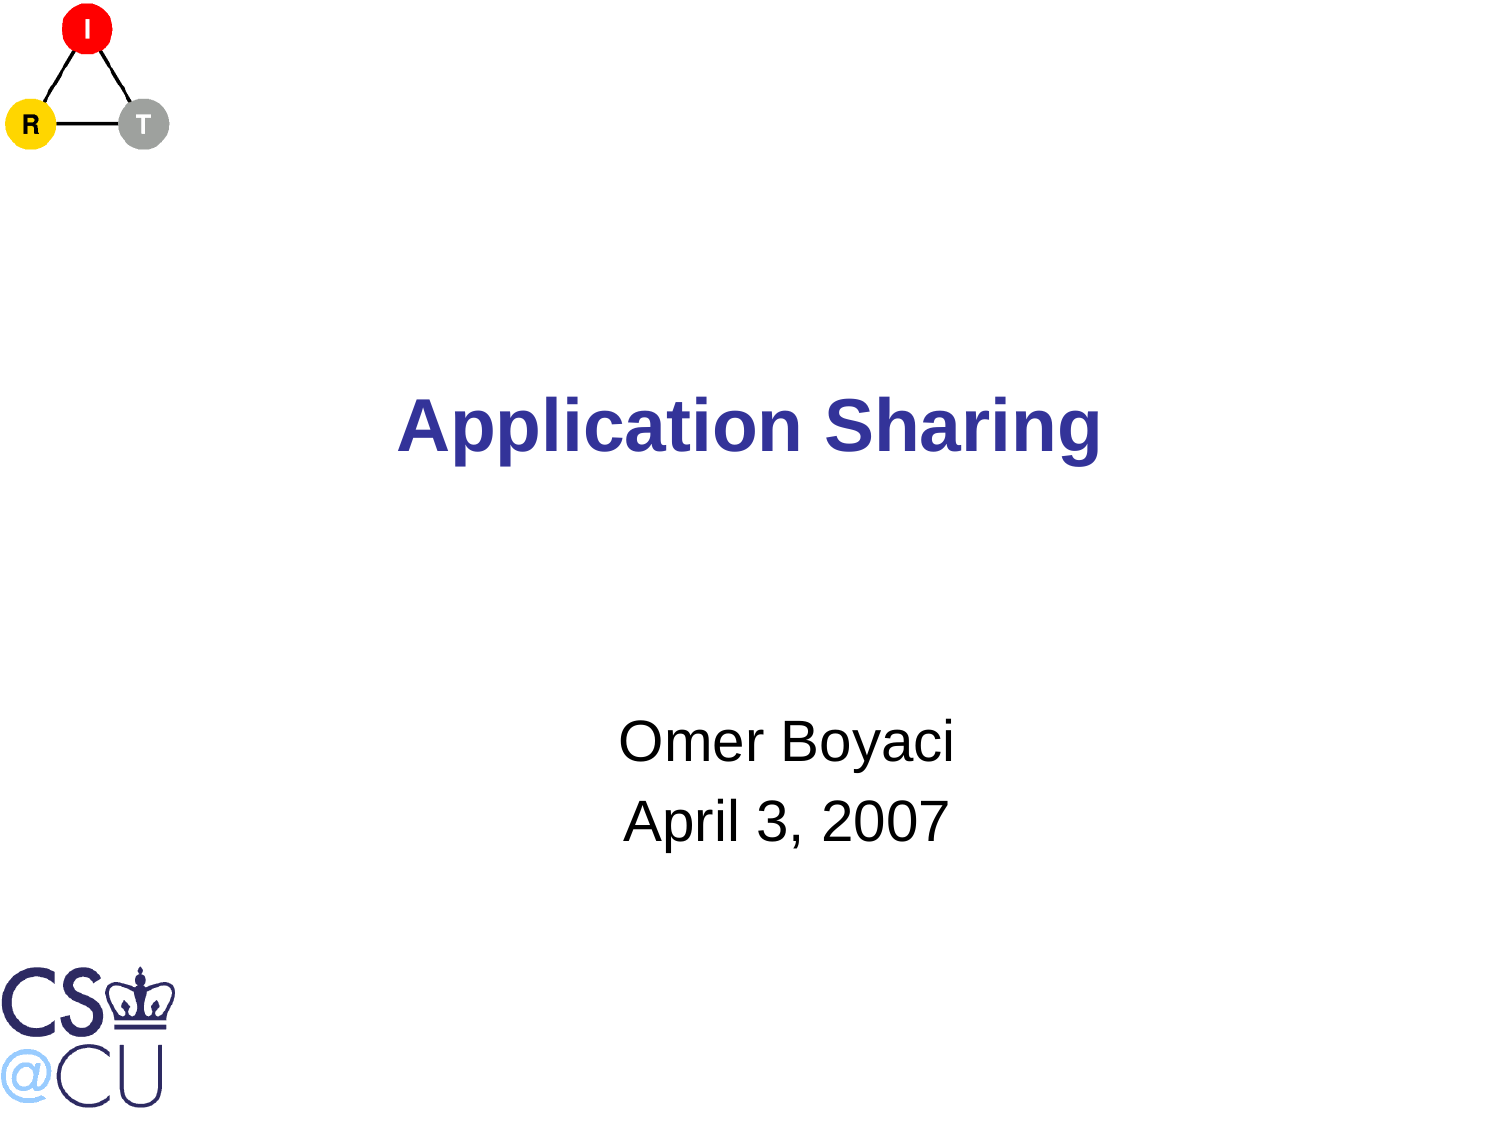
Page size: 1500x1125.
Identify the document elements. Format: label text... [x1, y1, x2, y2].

title Application Sharing [112, 285, 1388, 549]
picture [0, 949, 175, 1125]
picture [0, 0, 173, 154]
text_box Omer Boyaci April 3, 2007 [225, 637, 1276, 926]
